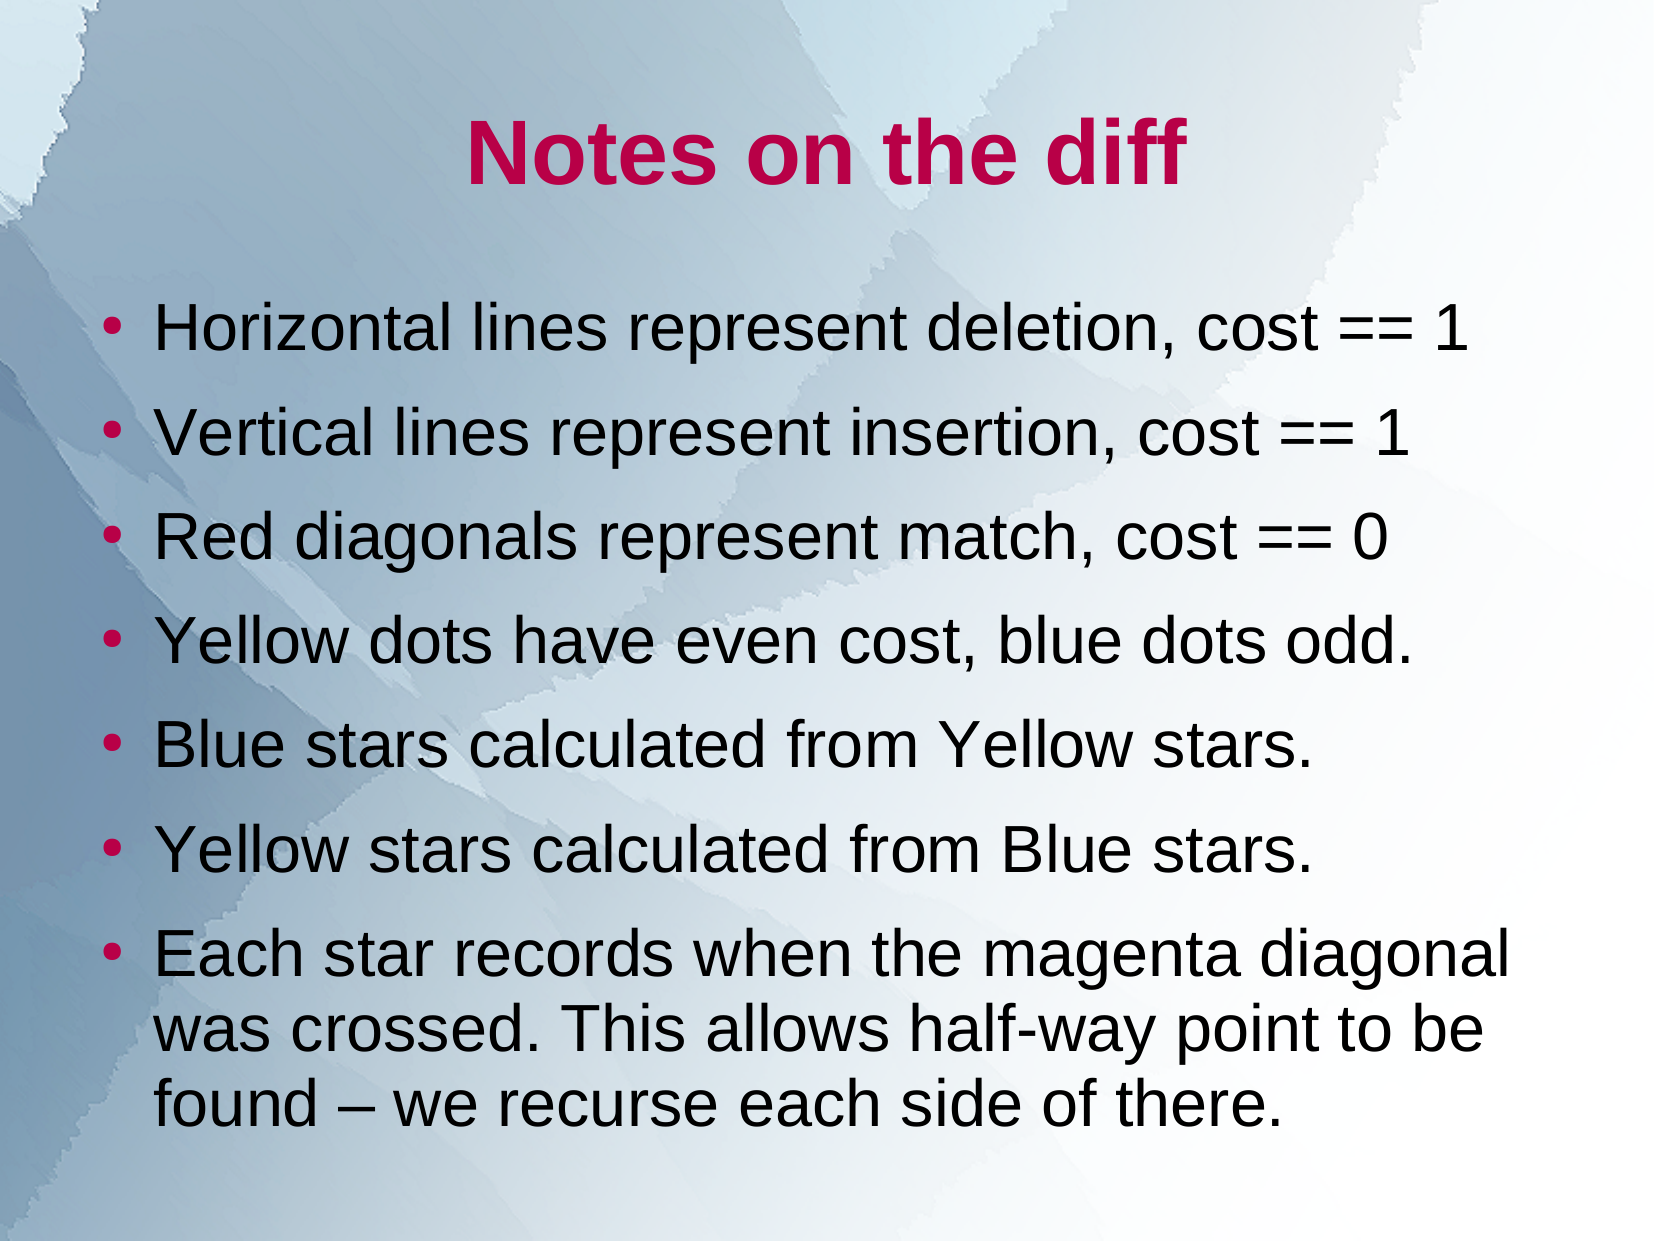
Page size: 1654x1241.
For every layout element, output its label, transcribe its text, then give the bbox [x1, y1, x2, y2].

list Horizontal lines represent deletion, cost == 1 Vertical lines represent insertion, cost == 1 Red diagonals represent match, cost == 0 Yellow dots have even cost, blue dots odd. Blue stars calculated from Yellow stars. Yellow stars calculated from Blue stars. Each star records when the magenta diagonal was crossed. This allows half-way point to be found – we recurse each side of there. [82, 290, 1571, 1141]
picture [0, 0, 1654, 1241]
title Notes on the diff [82, 49, 1571, 257]
